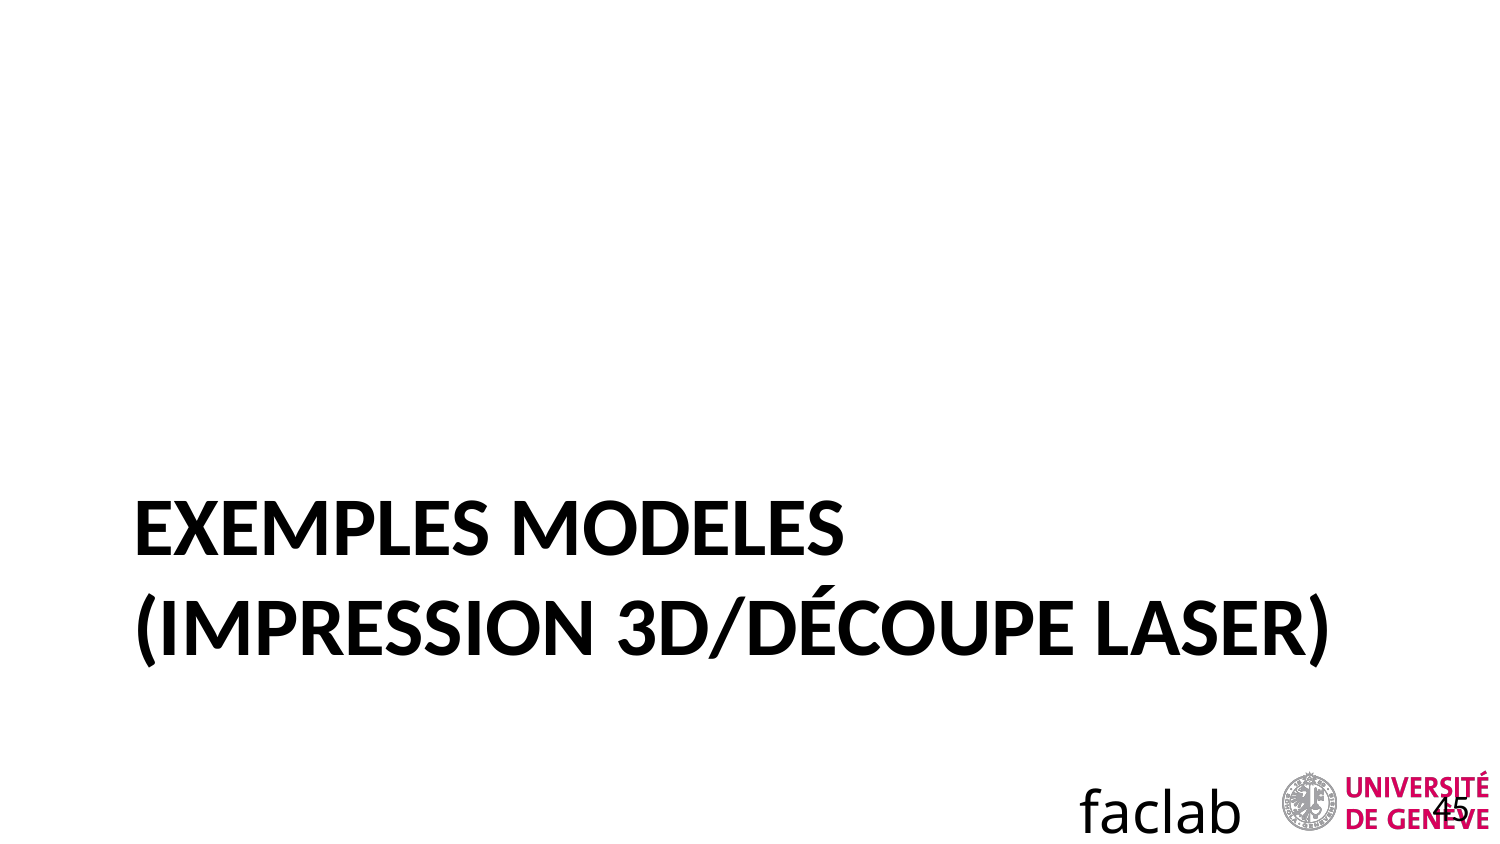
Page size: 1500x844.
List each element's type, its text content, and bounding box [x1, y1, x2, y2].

slide_number <numéro> [1417, 776, 1500, 821]
title Exemples MODELES (impression 3D/Découpe Laser) [118, 464, 1394, 670]
picture [1269, 759, 1500, 844]
